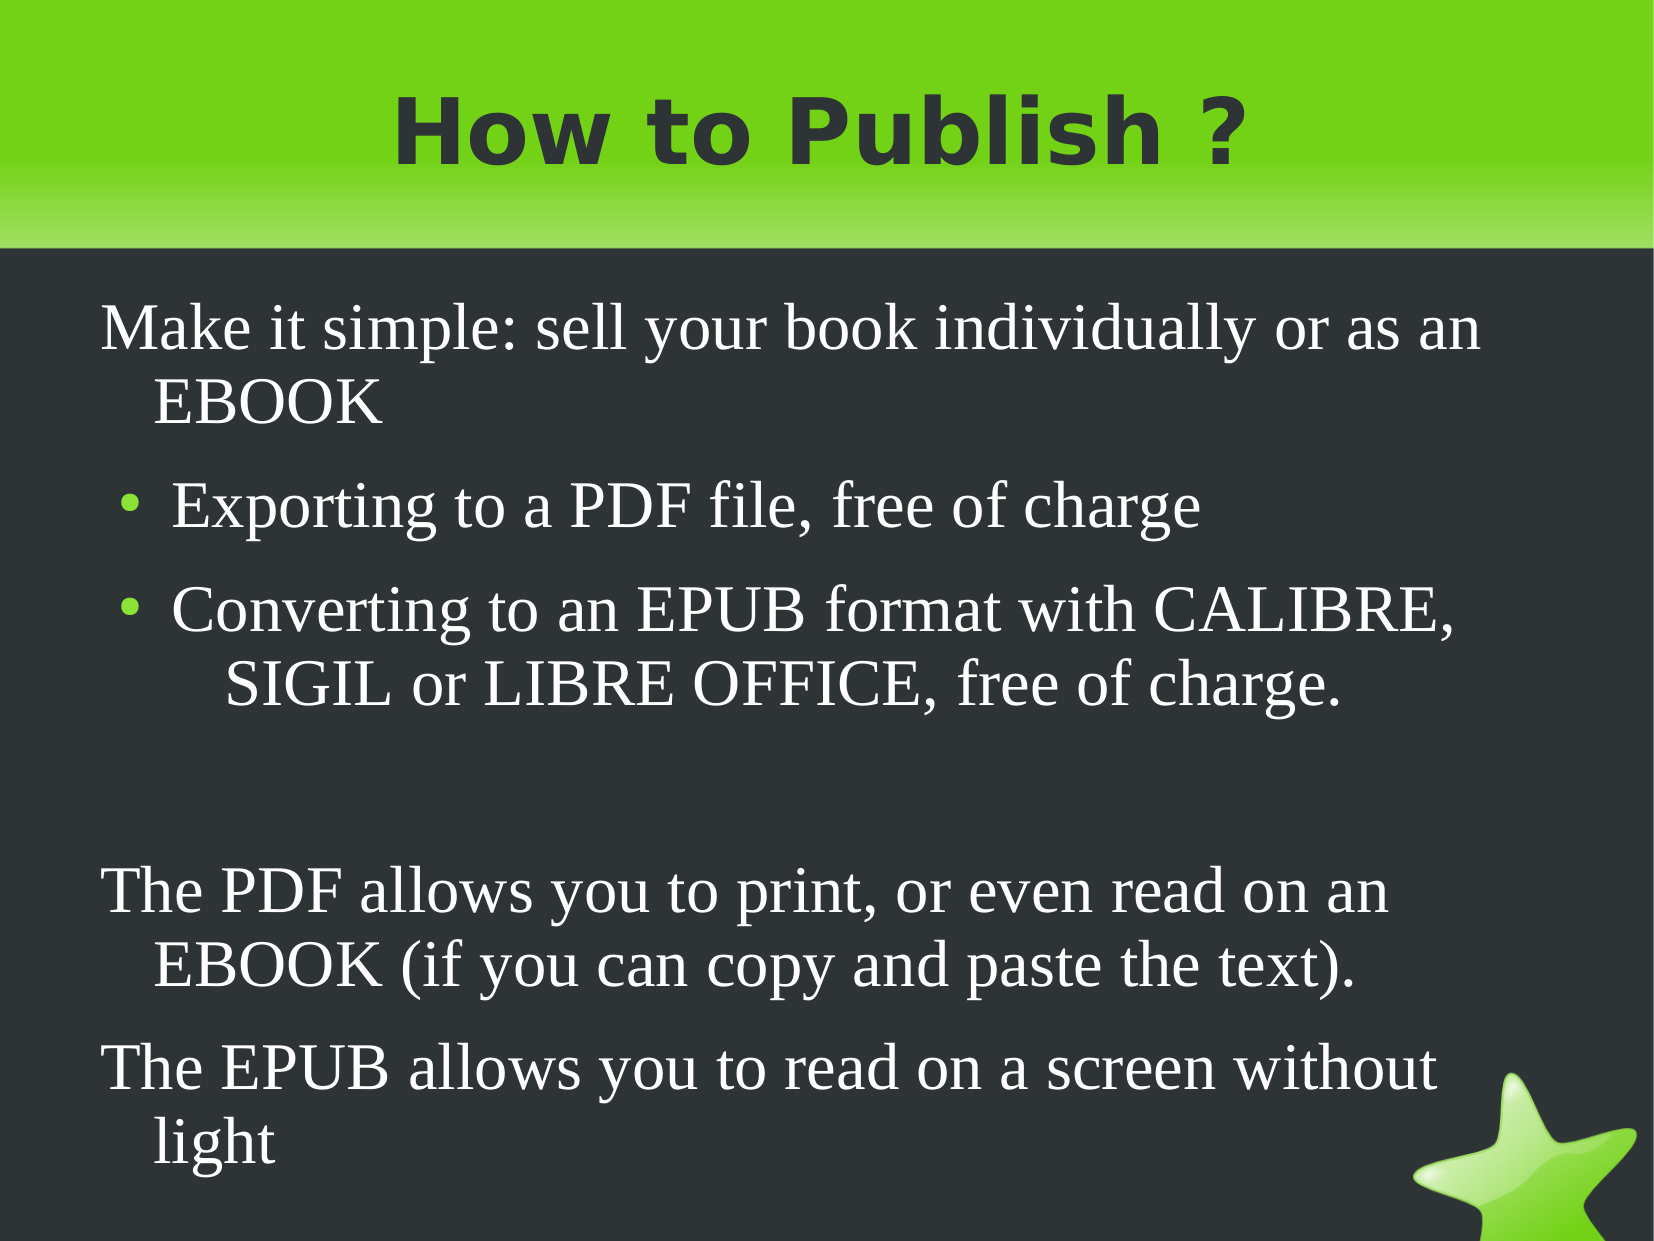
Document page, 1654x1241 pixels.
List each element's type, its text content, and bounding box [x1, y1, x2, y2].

title How to Publish ? [76, 36, 1565, 229]
list Make it simple: sell your book individually or as an EBOOK Exporting to a PDF file, free of charge Converting to an EPUB format with CALIBRE, SIGIL or LIBRE OFFICE, free of charge. The PDF allows you to print, or even read on an EBOOK (if you can copy and paste the text). The EPUB allows you to read on a screen without light [82, 290, 1571, 1106]
picture [0, 0, 1654, 1241]
